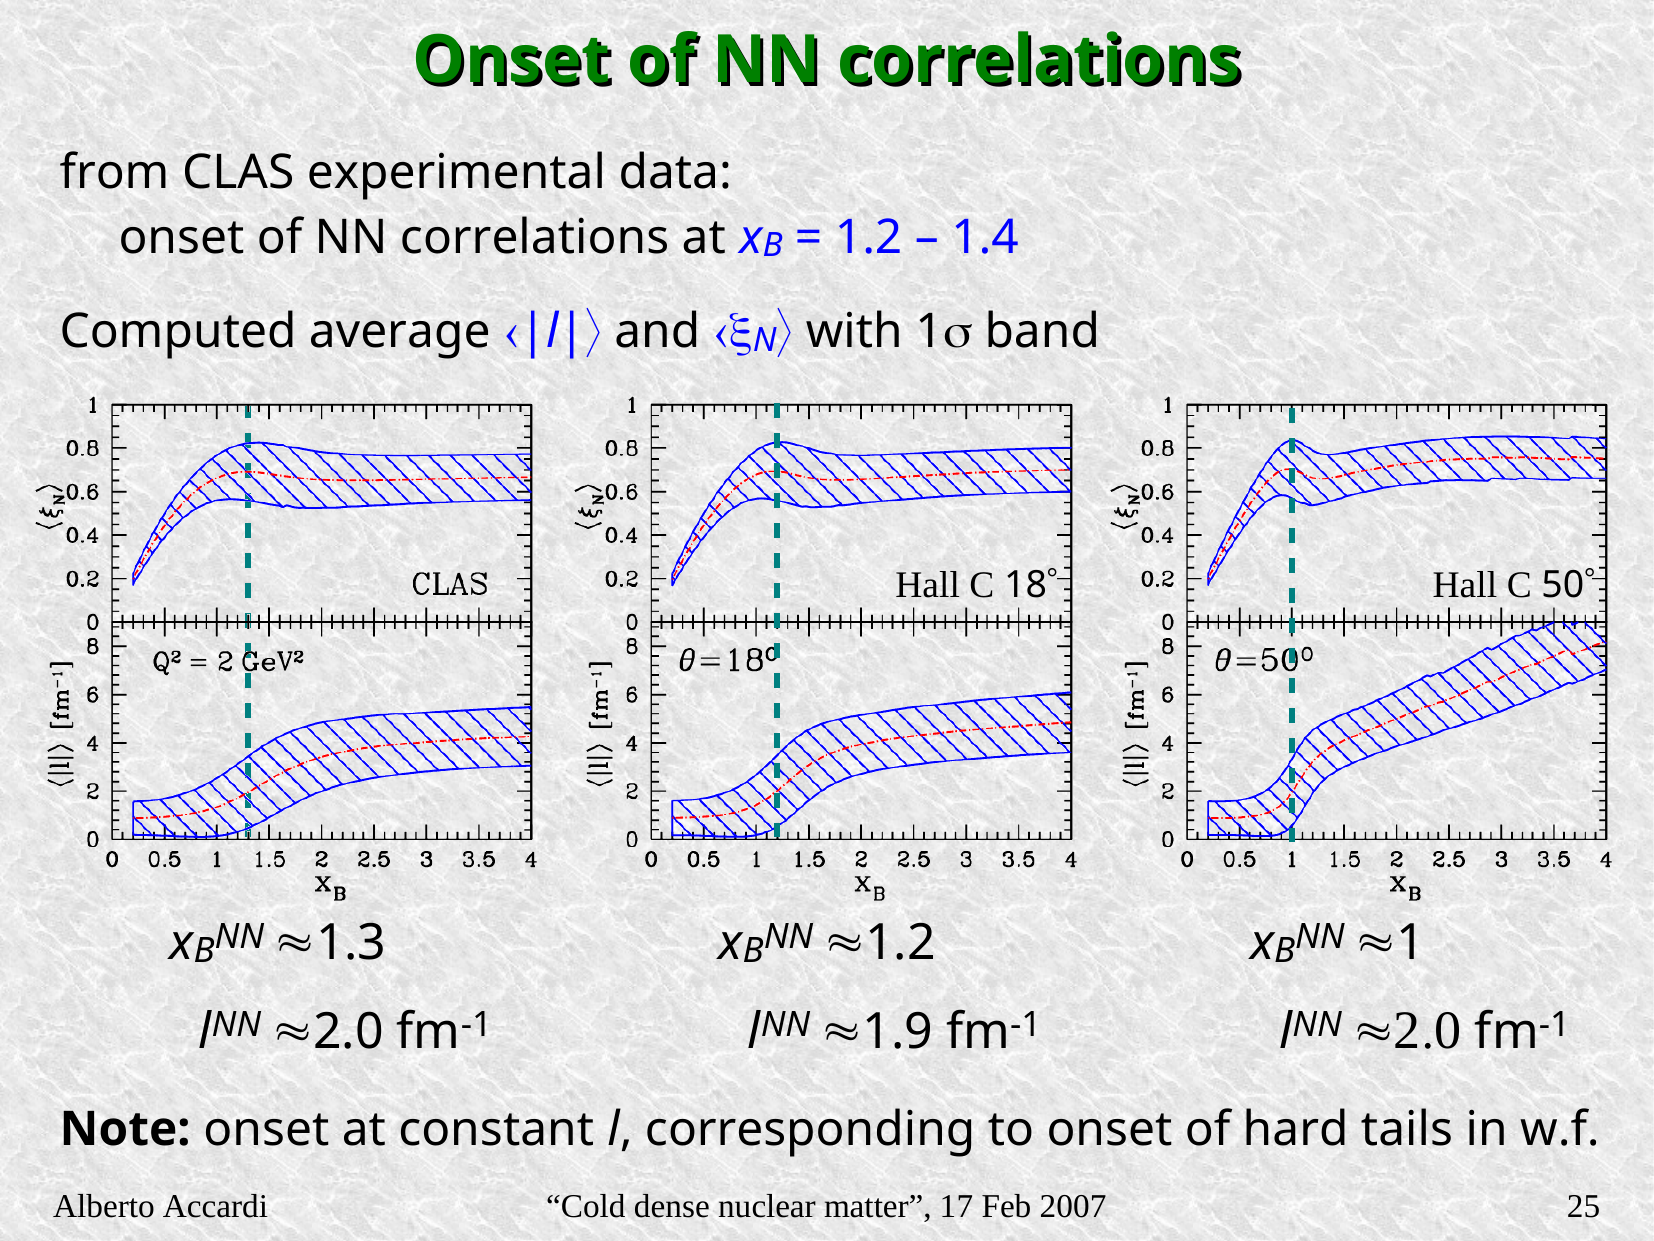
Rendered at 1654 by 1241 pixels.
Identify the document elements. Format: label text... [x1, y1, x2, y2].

text_box xBNN 1 [1235, 902, 1425, 993]
picture [0, 0, 1654, 1241]
text_box lNN 2.0 fm-1 [1264, 987, 1567, 1074]
text_box xBNN 1.2 [703, 898, 935, 993]
text_box Hall C 18 [880, 549, 1076, 614]
text_box from CLAS experimental data: onset of NN correlations at xB = 1.2 – 1.4 [44, 129, 1654, 272]
text_box Computed average |l| and xN with 1s band [44, 289, 1654, 377]
text_box xBNN 1.3 [154, 902, 386, 992]
text_box Hall C 50 [1417, 549, 1613, 614]
text_box lNN 1.9 fm-1 [733, 987, 1037, 1074]
text_box lNN 2.0 fm-1 [183, 987, 488, 1074]
text_box Onset of NN correlations [29, 4, 1624, 132]
text_box Note: onset at constant l, corresponding to onset of hard tails in w.f. [44, 1086, 1654, 1161]
